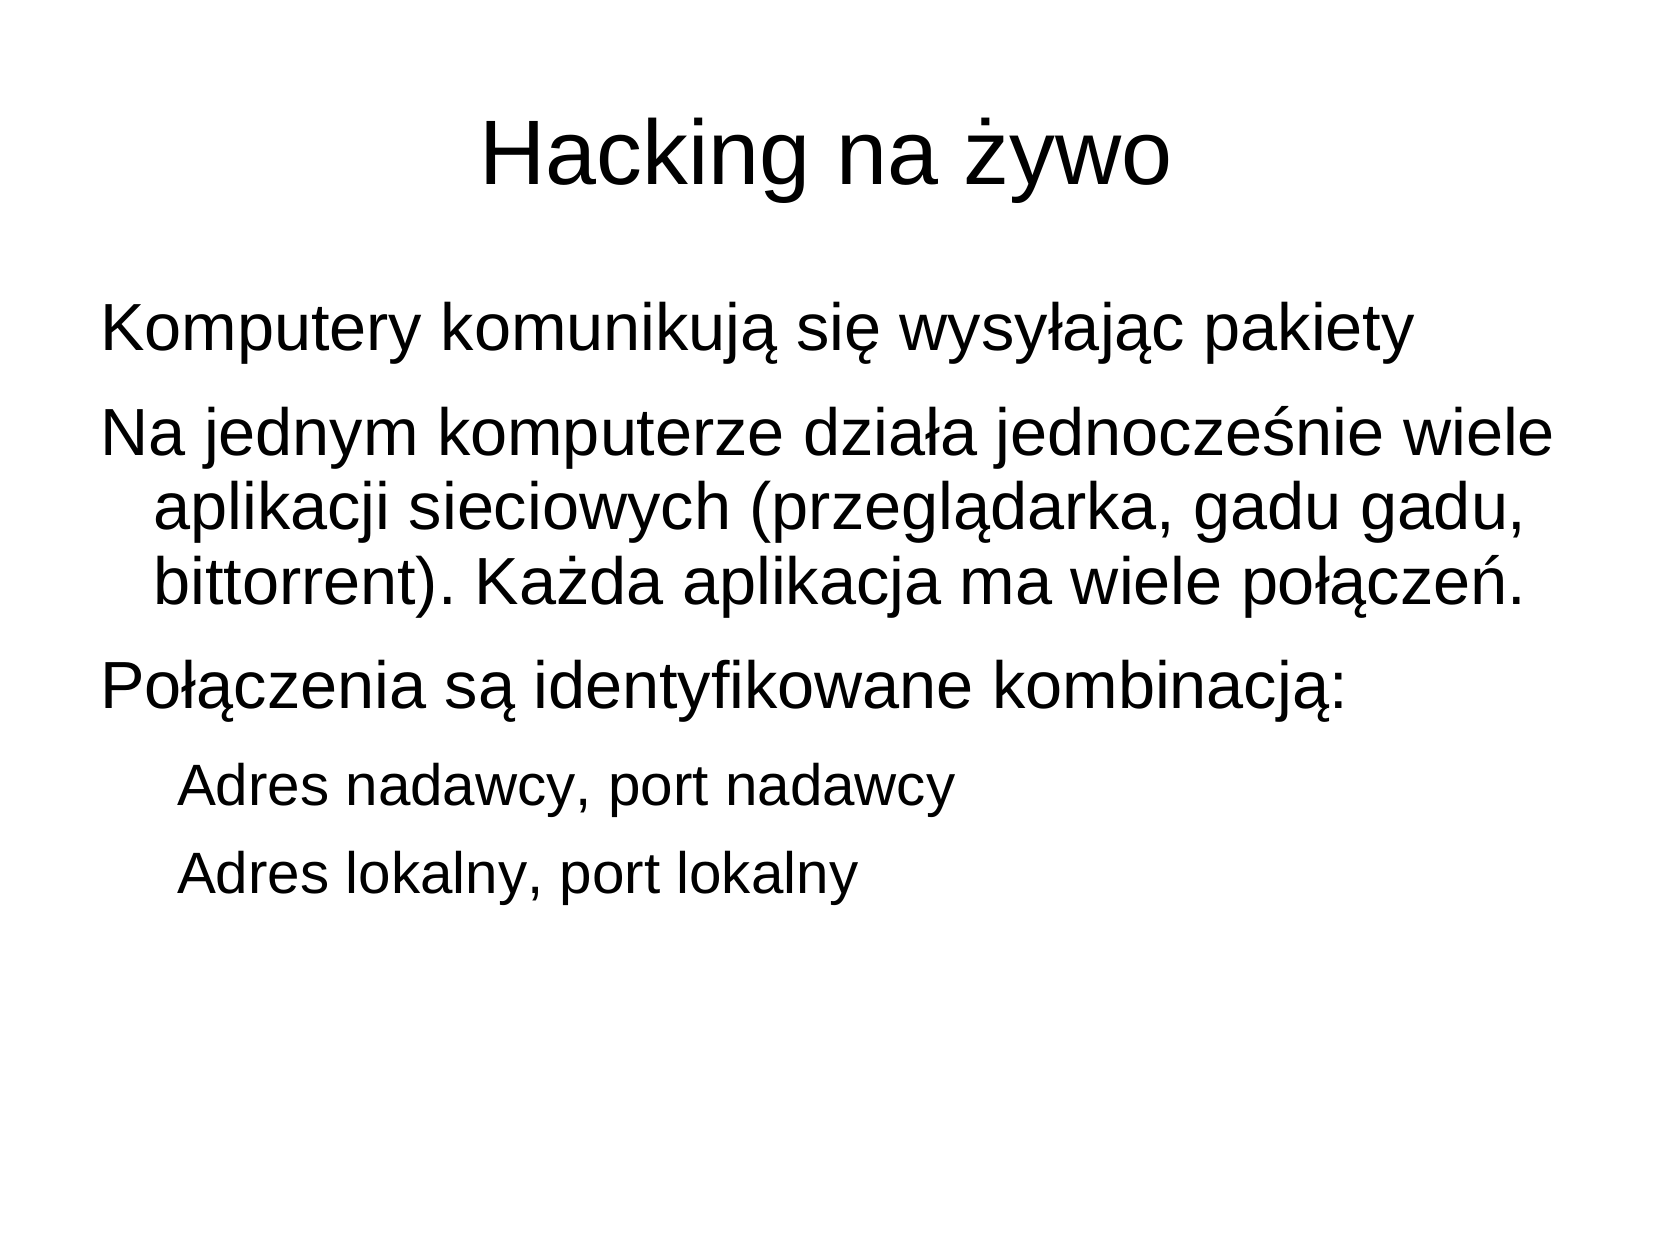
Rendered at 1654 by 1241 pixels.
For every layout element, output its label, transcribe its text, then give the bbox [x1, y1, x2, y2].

title Hacking na żywo [82, 56, 1571, 250]
list Komputery komunikują się wysyłając pakiety Na jednym komputerze działa jednocześnie wiele aplikacji sieciowych (przeglądarka, gadu gadu, bittorrent). Każda aplikacja ma wiele połączeń. Połączenia są identyfikowane kombinacją: Adres nadawcy, port nadawcy Adres lokalny, port lokalny [82, 290, 1571, 1094]
